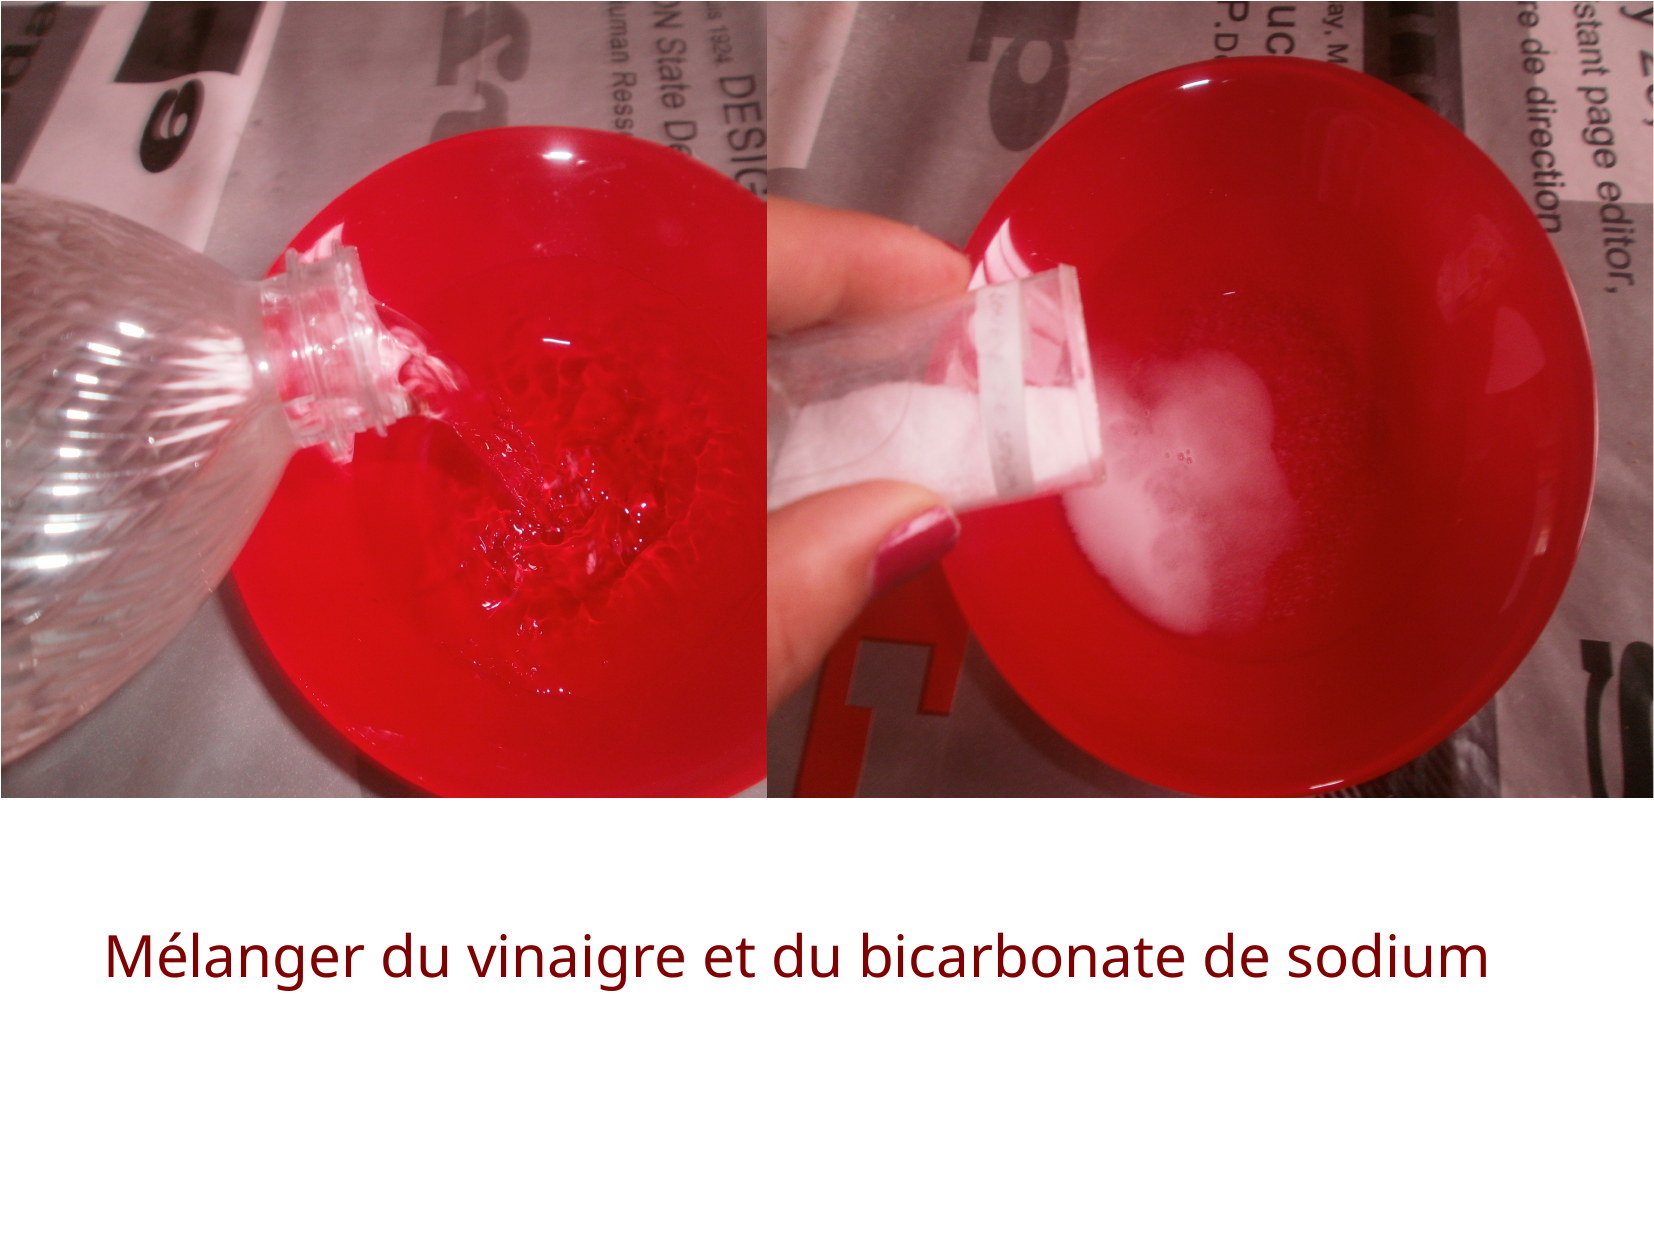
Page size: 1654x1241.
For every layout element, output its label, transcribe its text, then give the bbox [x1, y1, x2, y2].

picture [1, 1, 1654, 798]
text_box Mélanger du vinaigre et du bicarbonate de sodium [88, 907, 1595, 1004]
